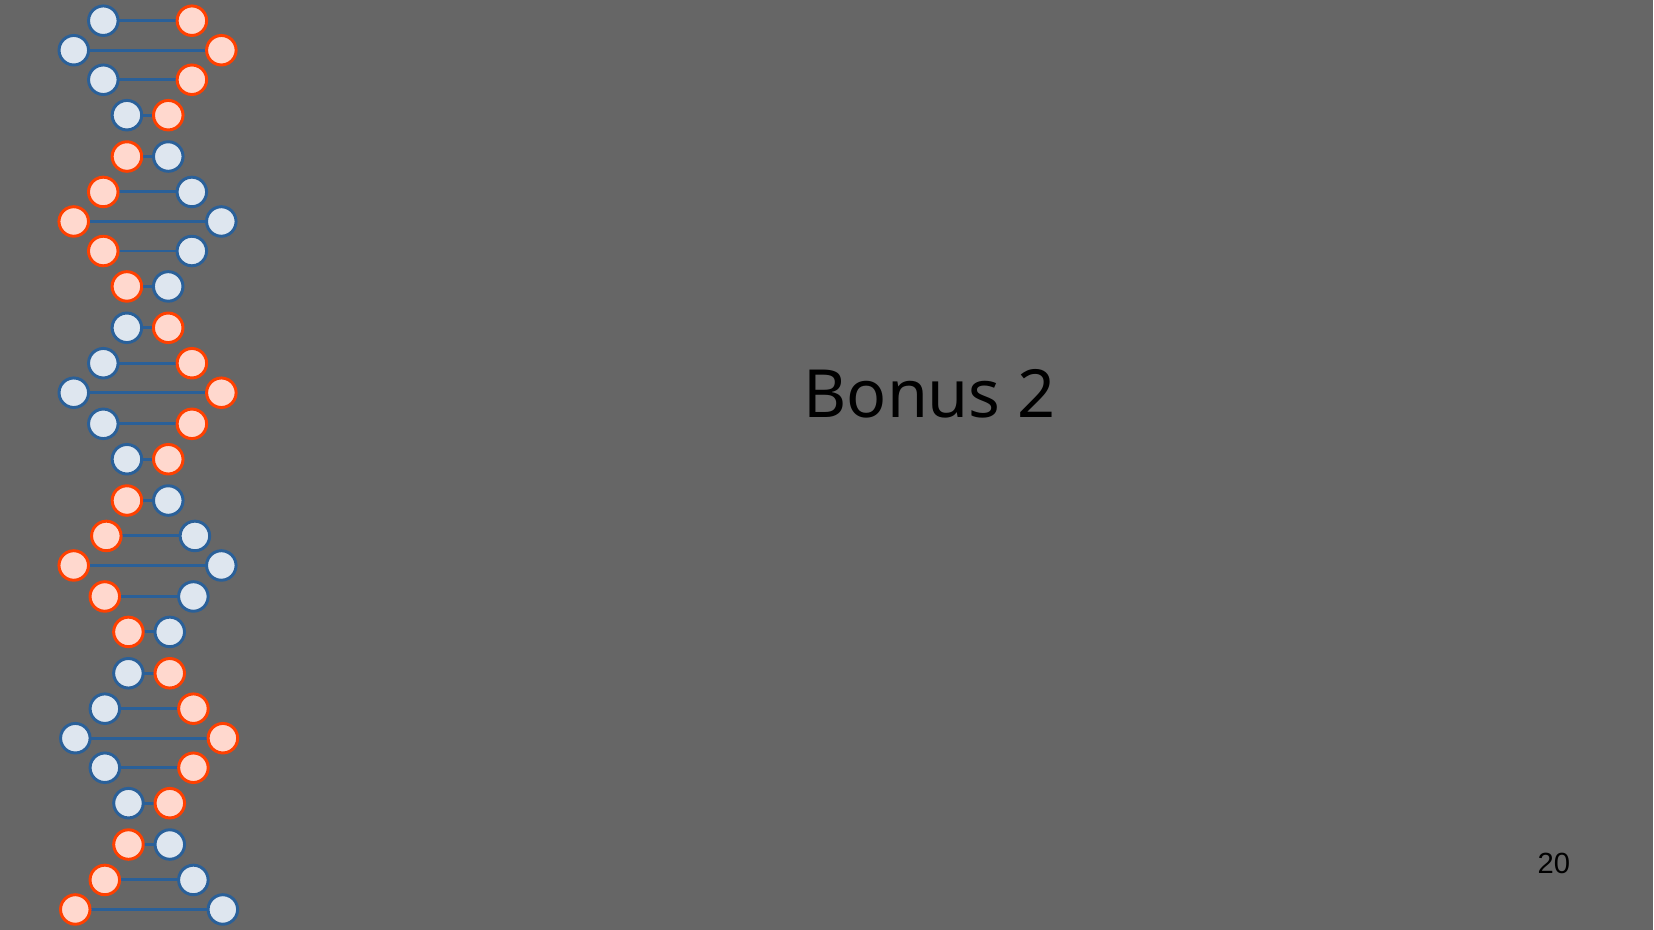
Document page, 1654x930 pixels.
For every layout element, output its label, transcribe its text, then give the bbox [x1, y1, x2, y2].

subtitle Bonus 2 [265, 35, 1594, 748]
